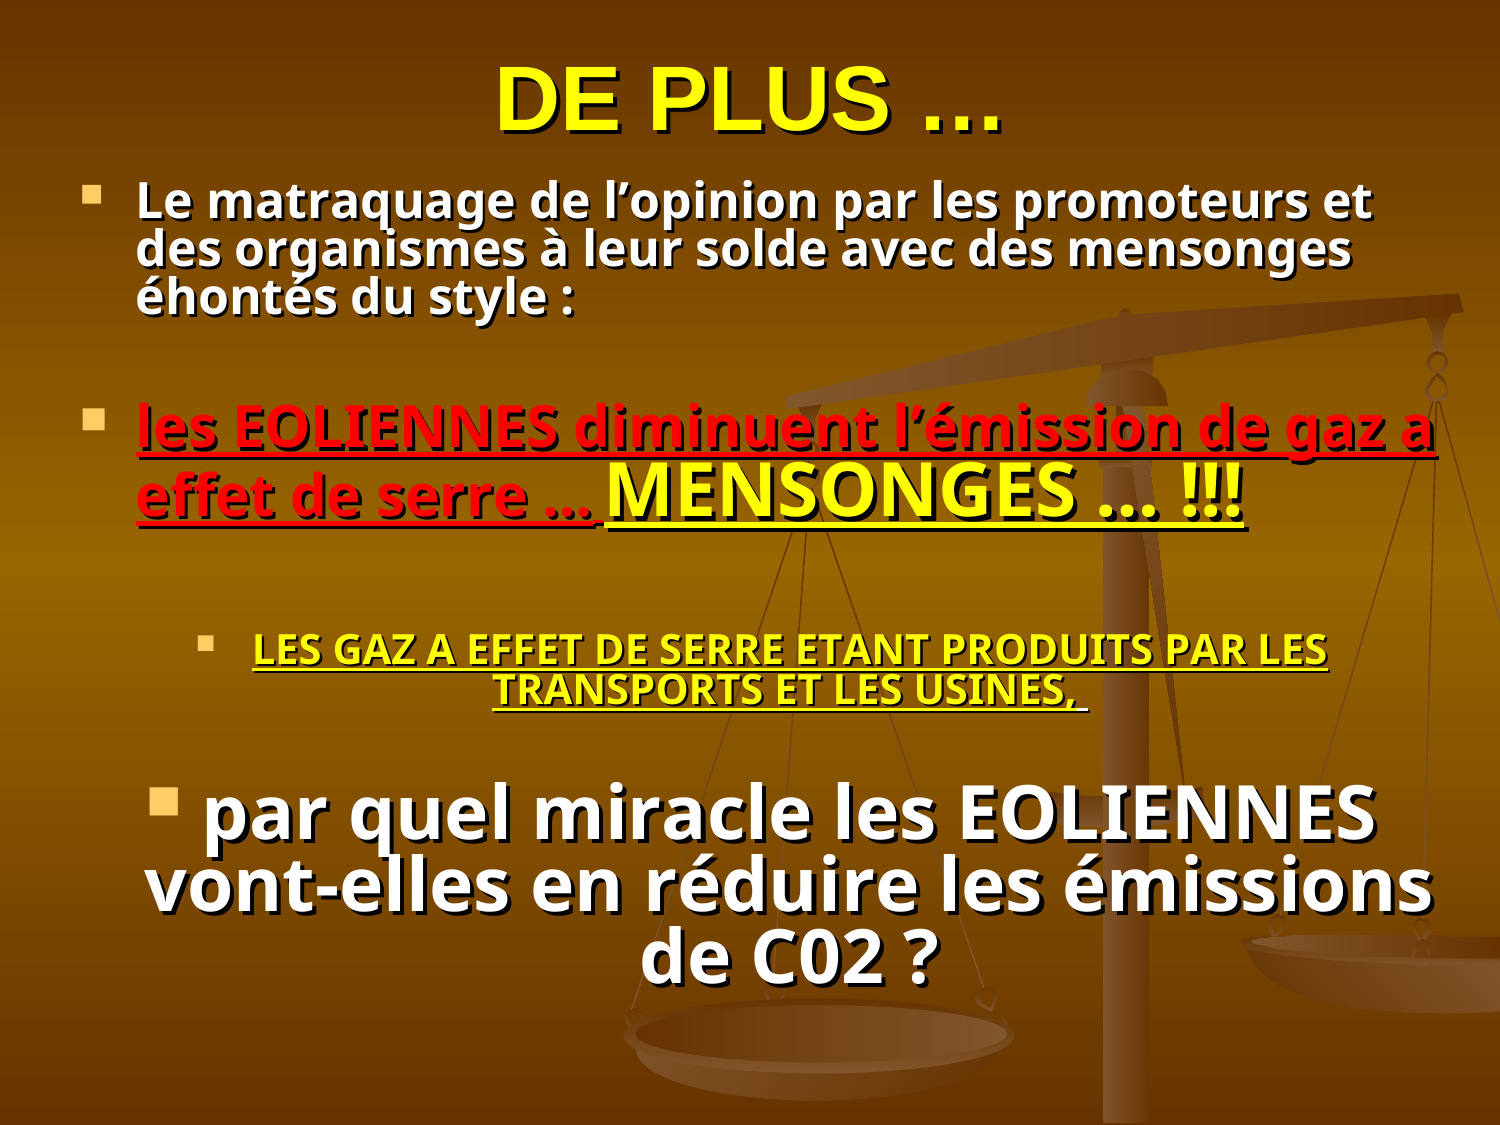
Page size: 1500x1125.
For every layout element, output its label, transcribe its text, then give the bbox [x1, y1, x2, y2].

list Le matraquage de l’opinion par les promoteurs et des organismes à leur solde avec des mensonges éhontés du style : les EOLIENNES diminuent l’émission de gaz a effet de serre … MENSONGES … !!! LES GAZ A EFFET DE SERRE ETANT PRODUITS PAR LES TRANSPORTS ET LES USINES, par quel miracle les EOLIENNES vont-elles en réduire les émissions de C02 ? [64, 172, 1459, 1011]
title DE PLUS … [76, 0, 1427, 172]
